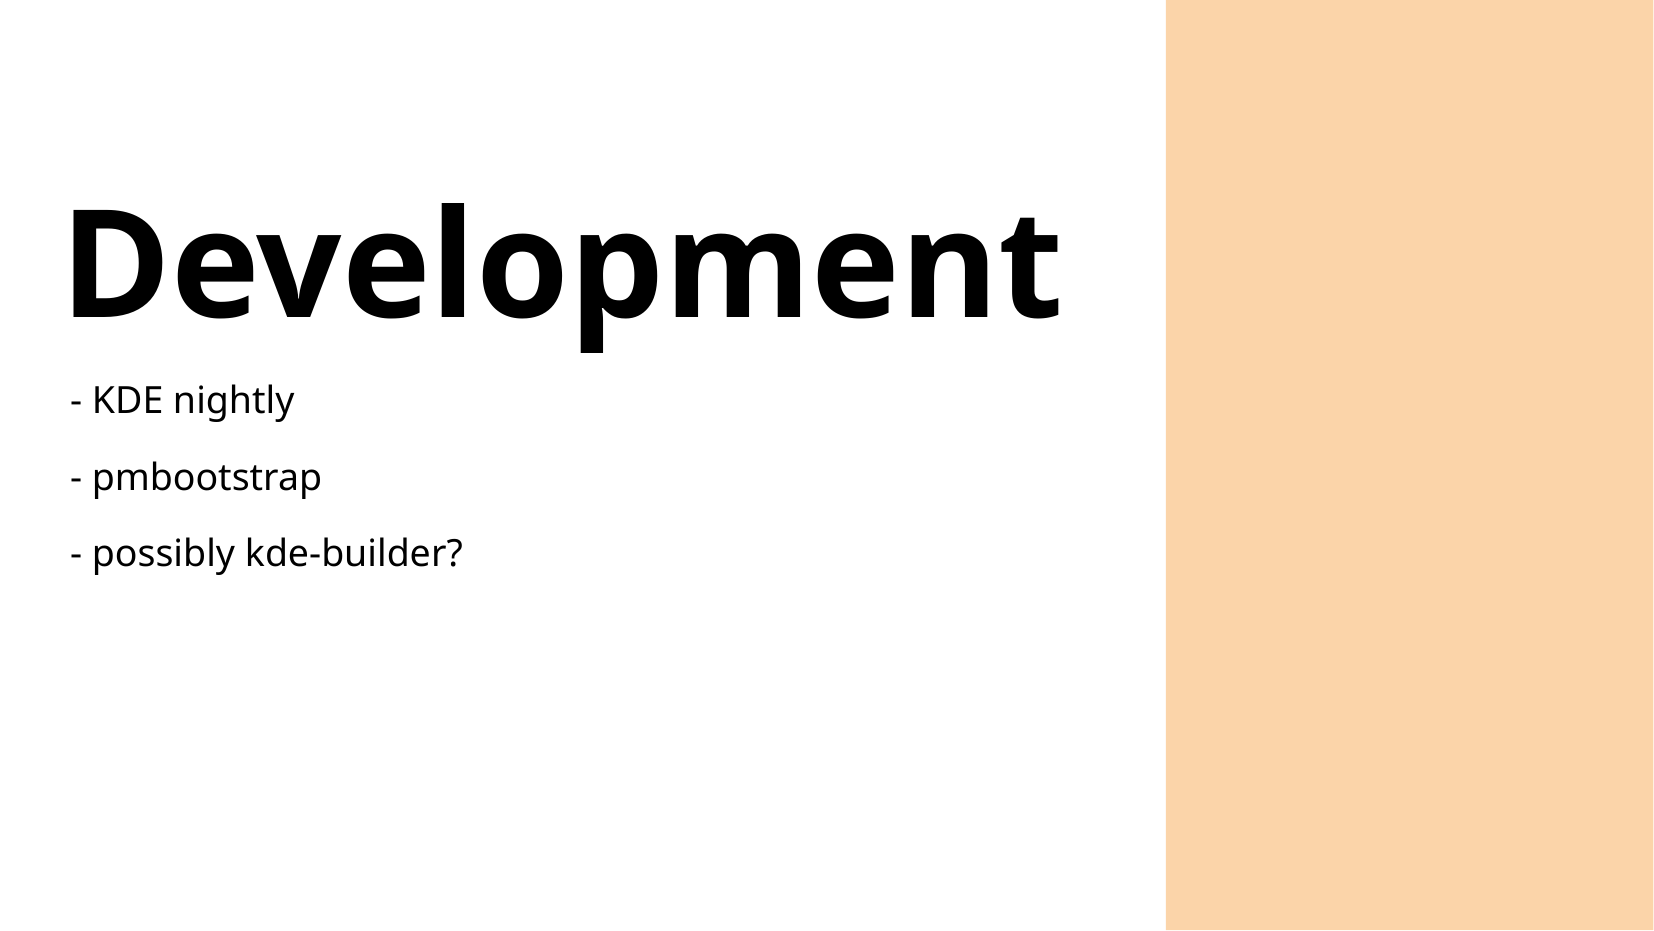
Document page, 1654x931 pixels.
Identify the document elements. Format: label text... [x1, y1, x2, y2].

text_box Development [45, 150, 1079, 370]
text_box - KDE nightly - pmbootstrap - possibly kde-builder? [55, 370, 735, 826]
text_box [1165, 0, 1654, 931]
